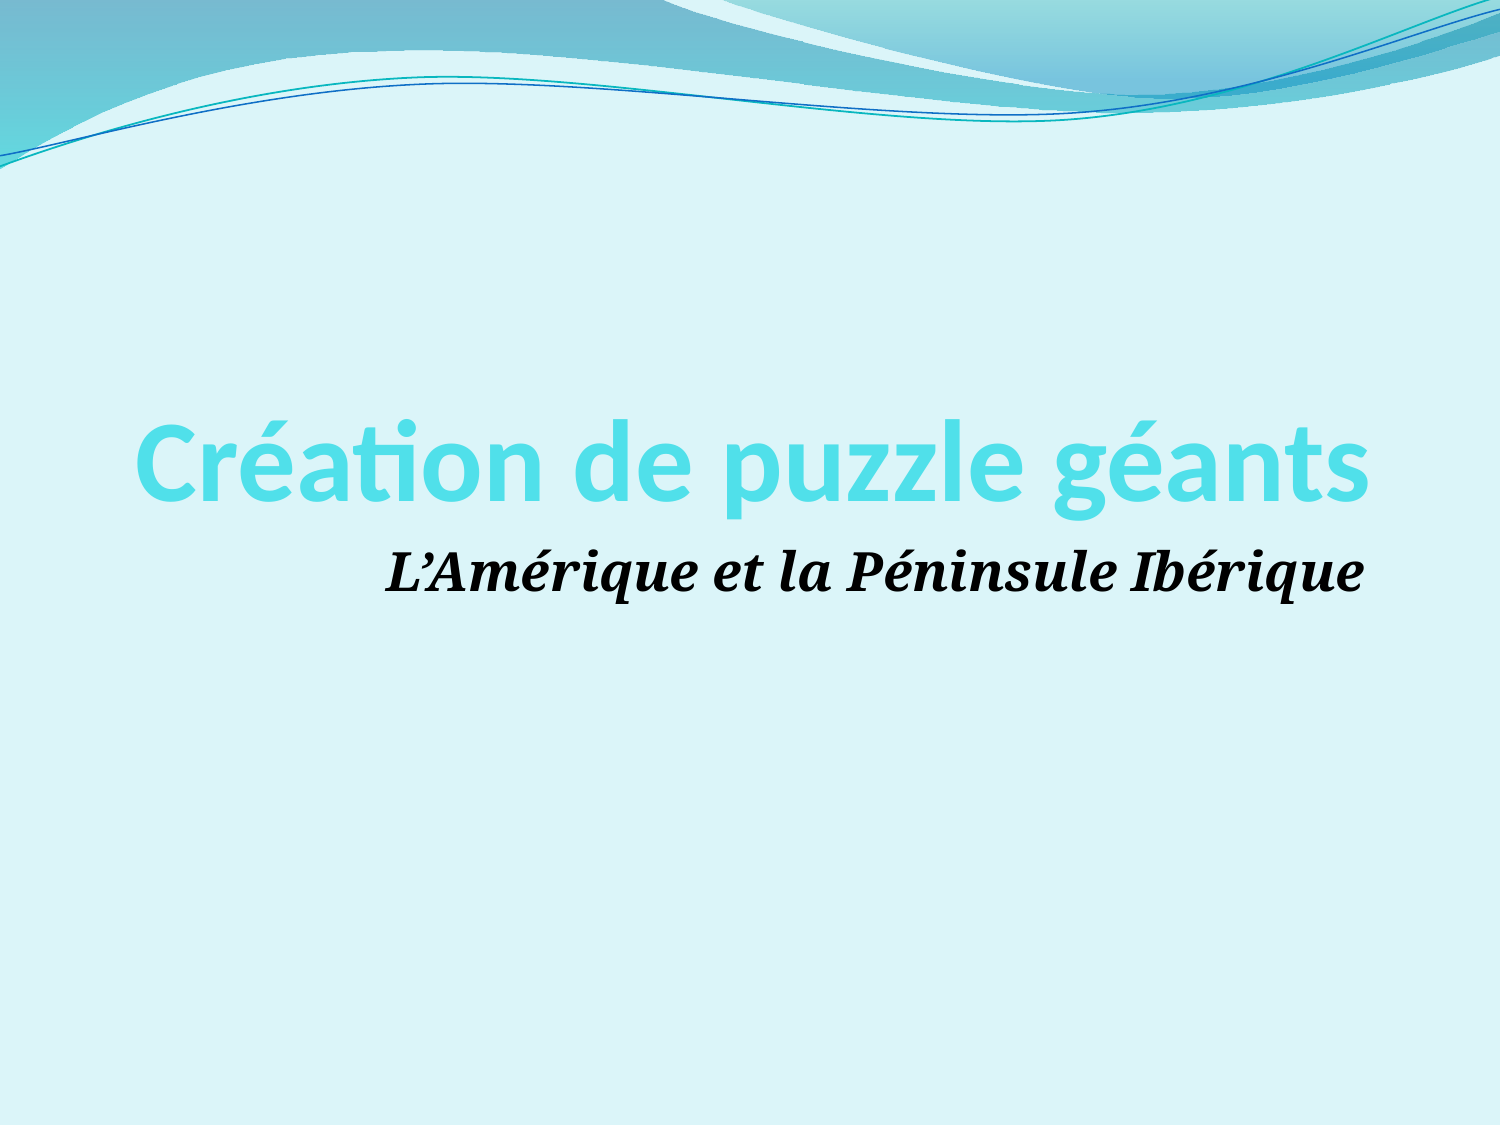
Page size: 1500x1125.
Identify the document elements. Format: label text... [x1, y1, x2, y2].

subtitle L’Amérique et la Péninsule Ibérique [87, 529, 1376, 818]
title Création de puzzle géants [87, 224, 1376, 525]
